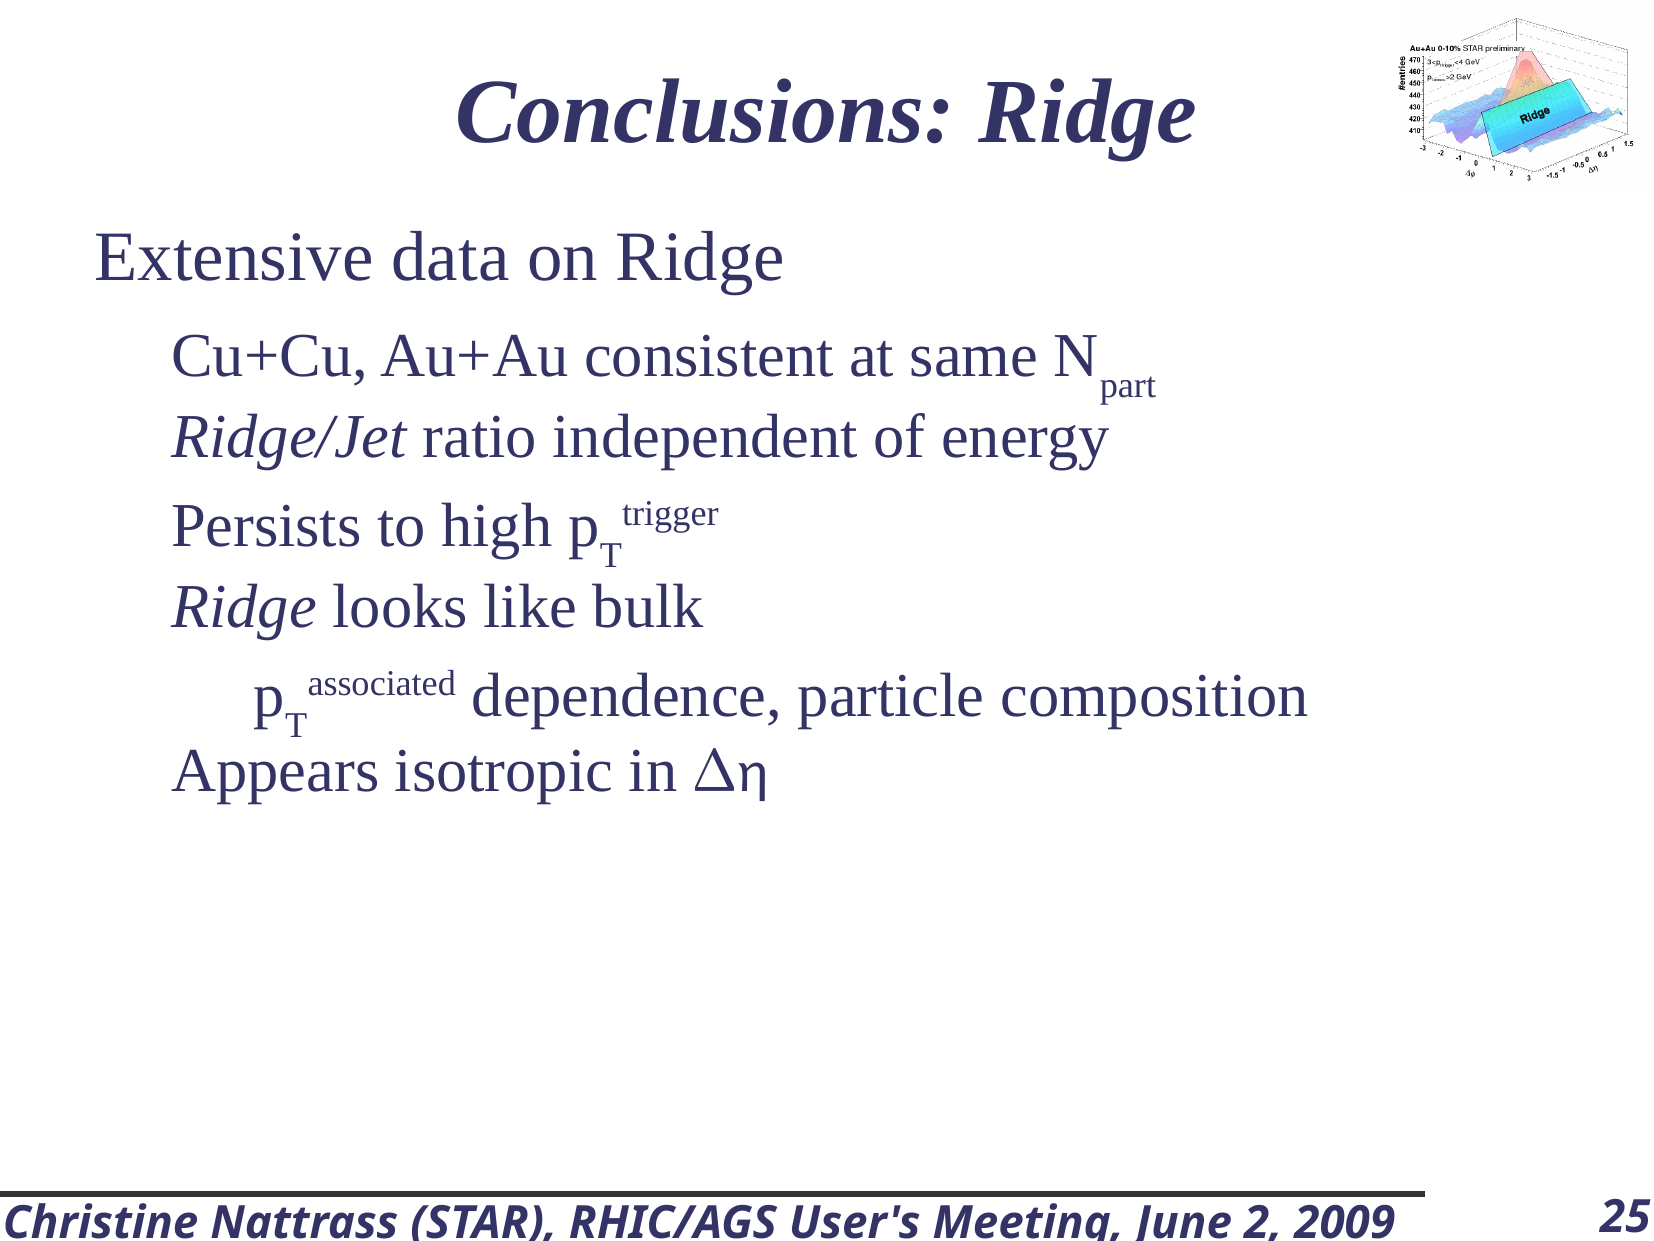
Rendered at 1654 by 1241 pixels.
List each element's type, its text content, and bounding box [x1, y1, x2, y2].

picture [1398, 0, 1654, 192]
list Extensive data on Ridge Cu+Cu, Au+Au consistent at same Npart Ridge/Jet ratio independent of energy Persists to high pTtrigger Ridge looks like bulk pTassociated dependence, particle composition Appears isotropic in  [76, 230, 1426, 916]
title Conclusions: Ridge [82, 8, 1571, 216]
